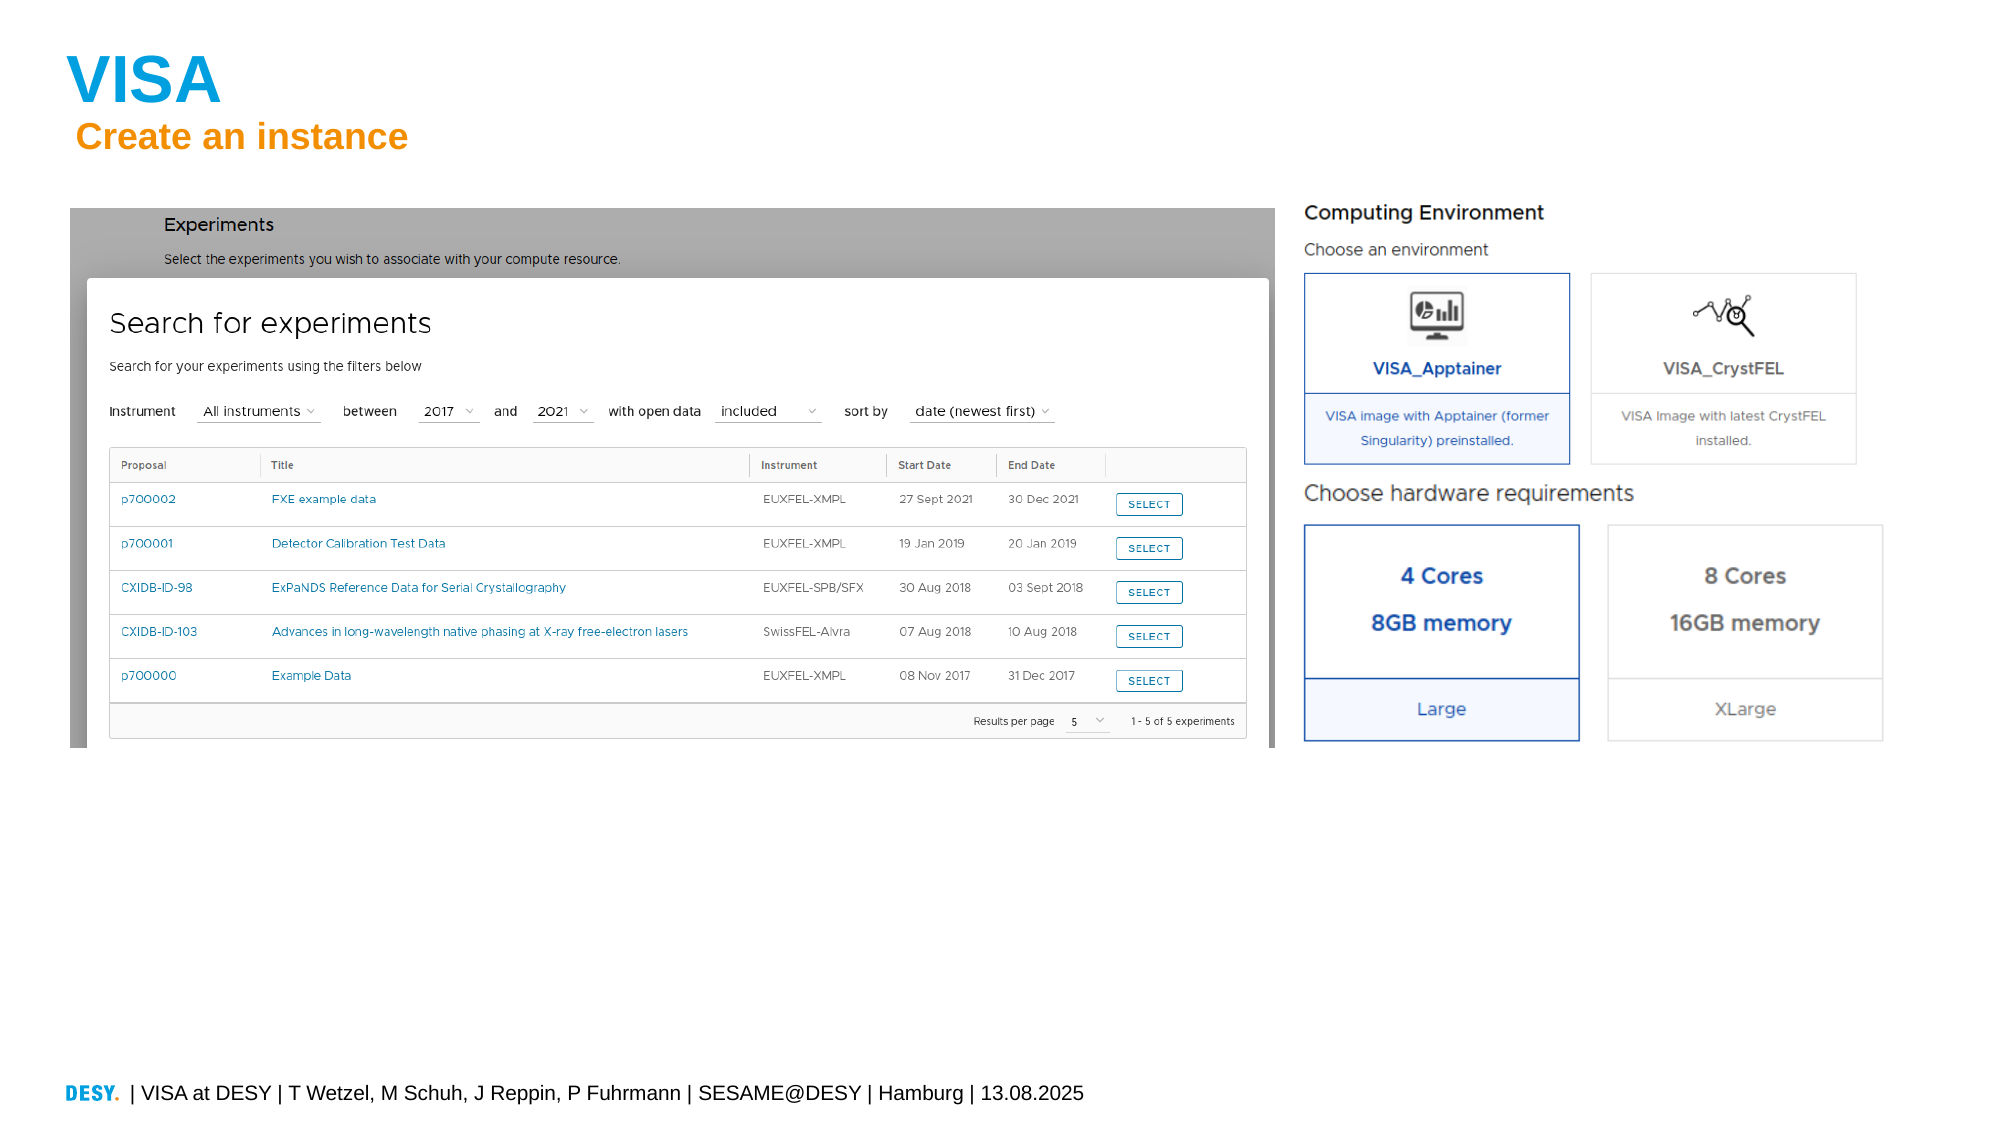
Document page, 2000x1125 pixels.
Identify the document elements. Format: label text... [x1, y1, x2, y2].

picture [1289, 196, 1896, 761]
text_box Create an instance [60, 104, 1980, 161]
picture [70, 208, 1275, 748]
text_box VISA [66, 45, 1932, 104]
